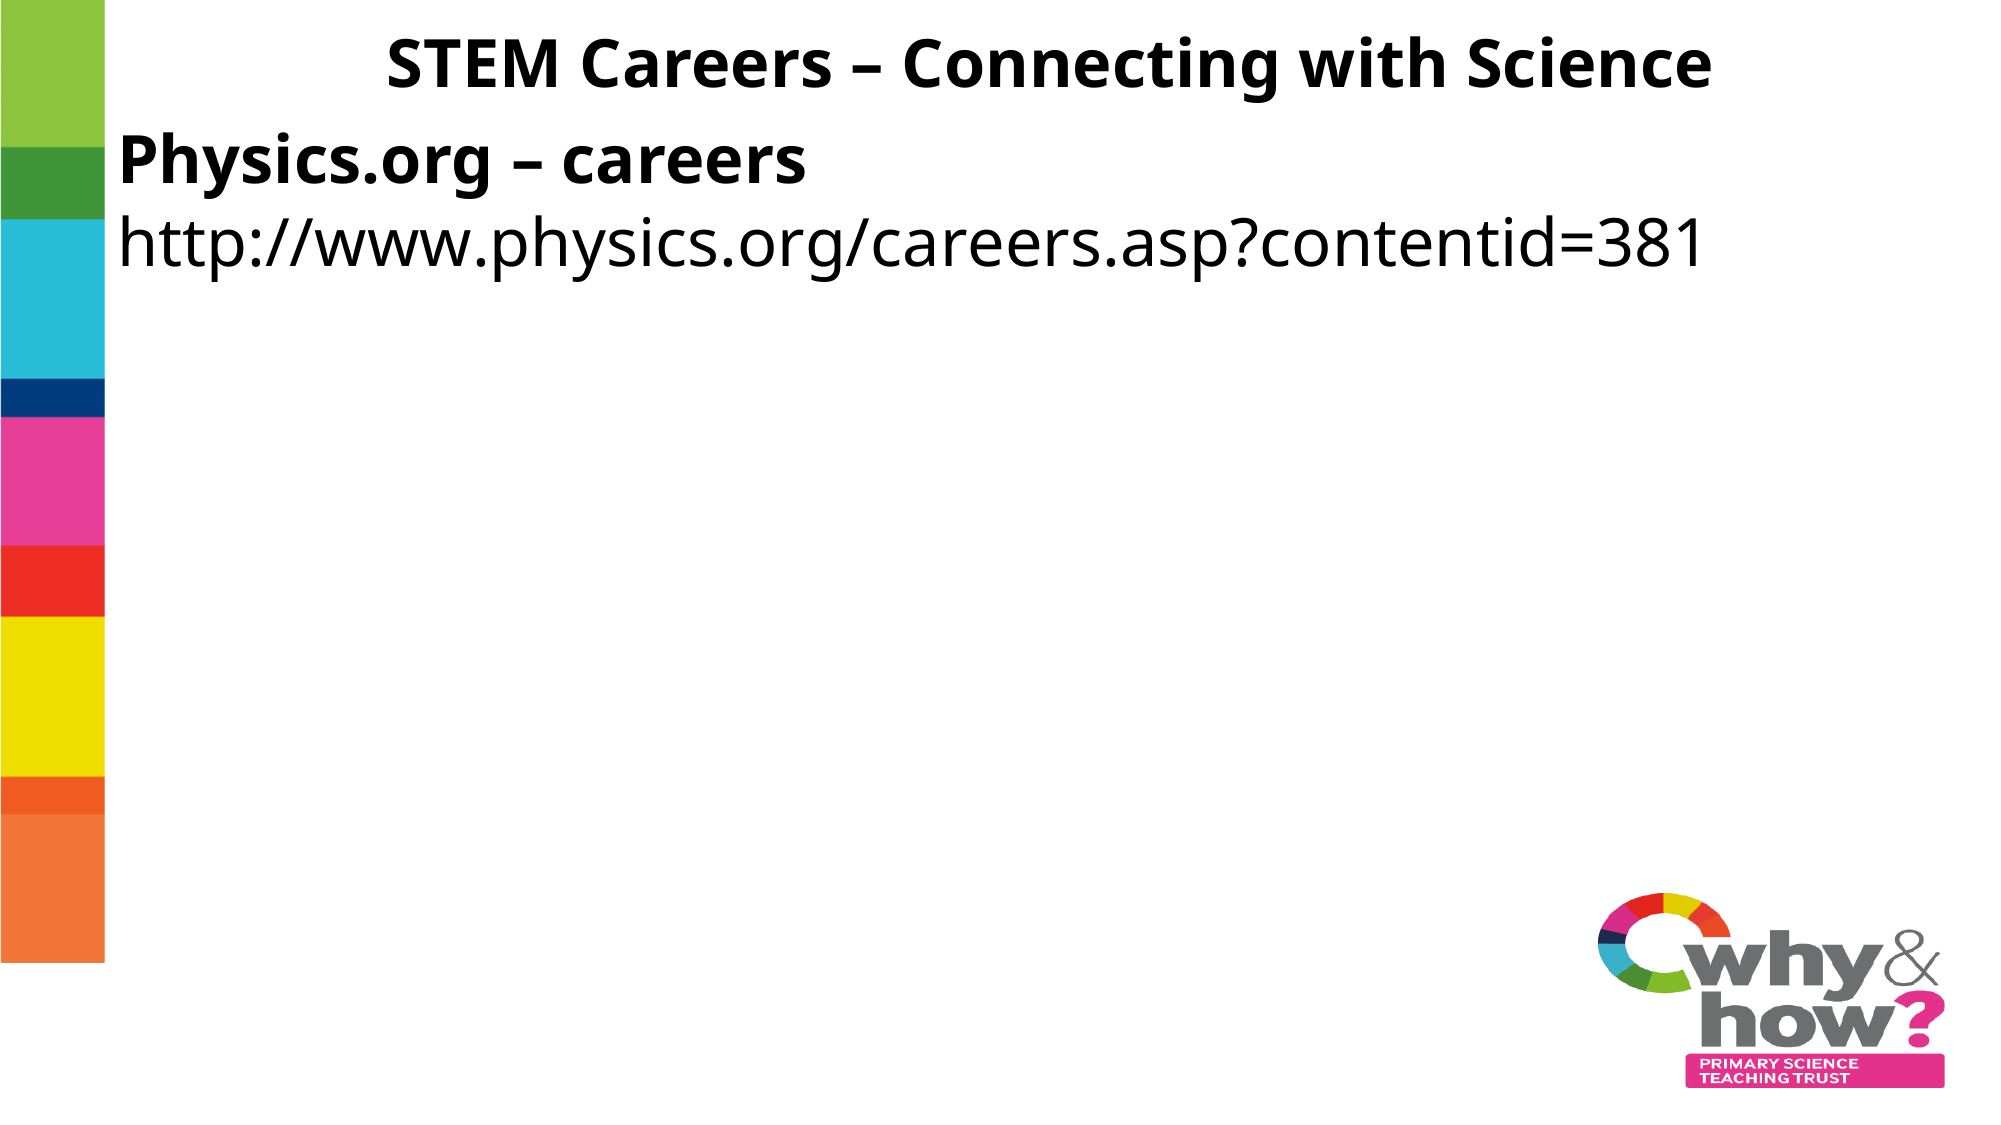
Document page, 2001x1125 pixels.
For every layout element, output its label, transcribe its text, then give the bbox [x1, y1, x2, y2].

text_box STEM Careers – Connecting with Science [102, 22, 2000, 131]
text_box Physics.org – careers http://www.physics.org/careers.asp?contentid=381 [102, 131, 2000, 1011]
